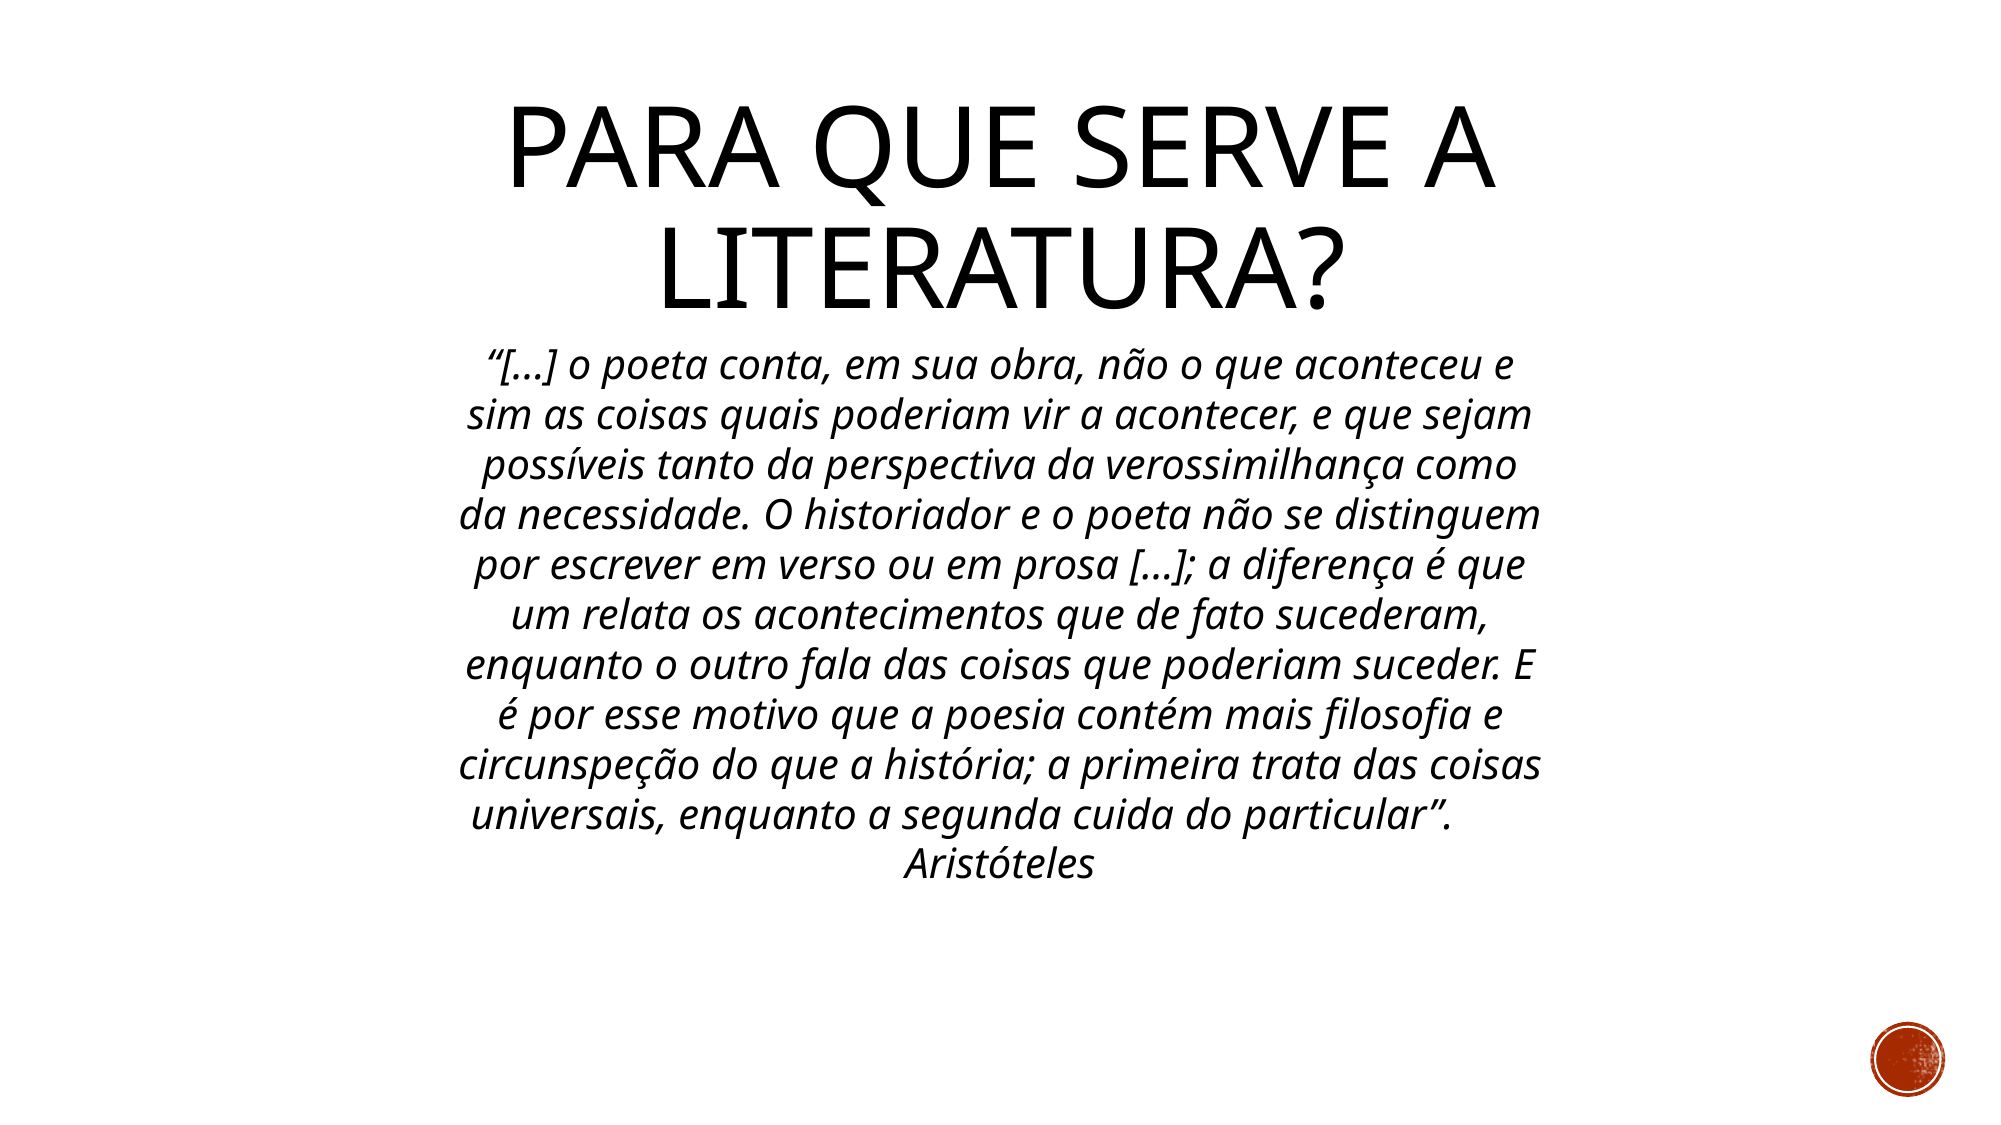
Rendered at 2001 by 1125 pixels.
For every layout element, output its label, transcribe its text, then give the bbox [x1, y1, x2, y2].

picture [1870, 1021, 1946, 1097]
list “[...] o poeta conta, em sua obra, não o que aconteceu e sim as coisas quais poderiam vir a acontecer, e que sejam possíveis tanto da perspectiva da verossimilhança como da necessidade. O historiador e o poeta não se distinguem por escrever em verso ou em prosa [...]; a diferença é que um relata os acontecimentos que de fato sucederam, enquanto o outro fala das coisas que poderiam suceder. E é por esse motivo que a poesia contém mais filosofia e circunspeção do que a história; a primeira trata das coisas universais, enquanto a segunda cuida do particular”. Aristóteles [325, 339, 1675, 1005]
title para que serve a literatura? [175, 79, 1826, 344]
